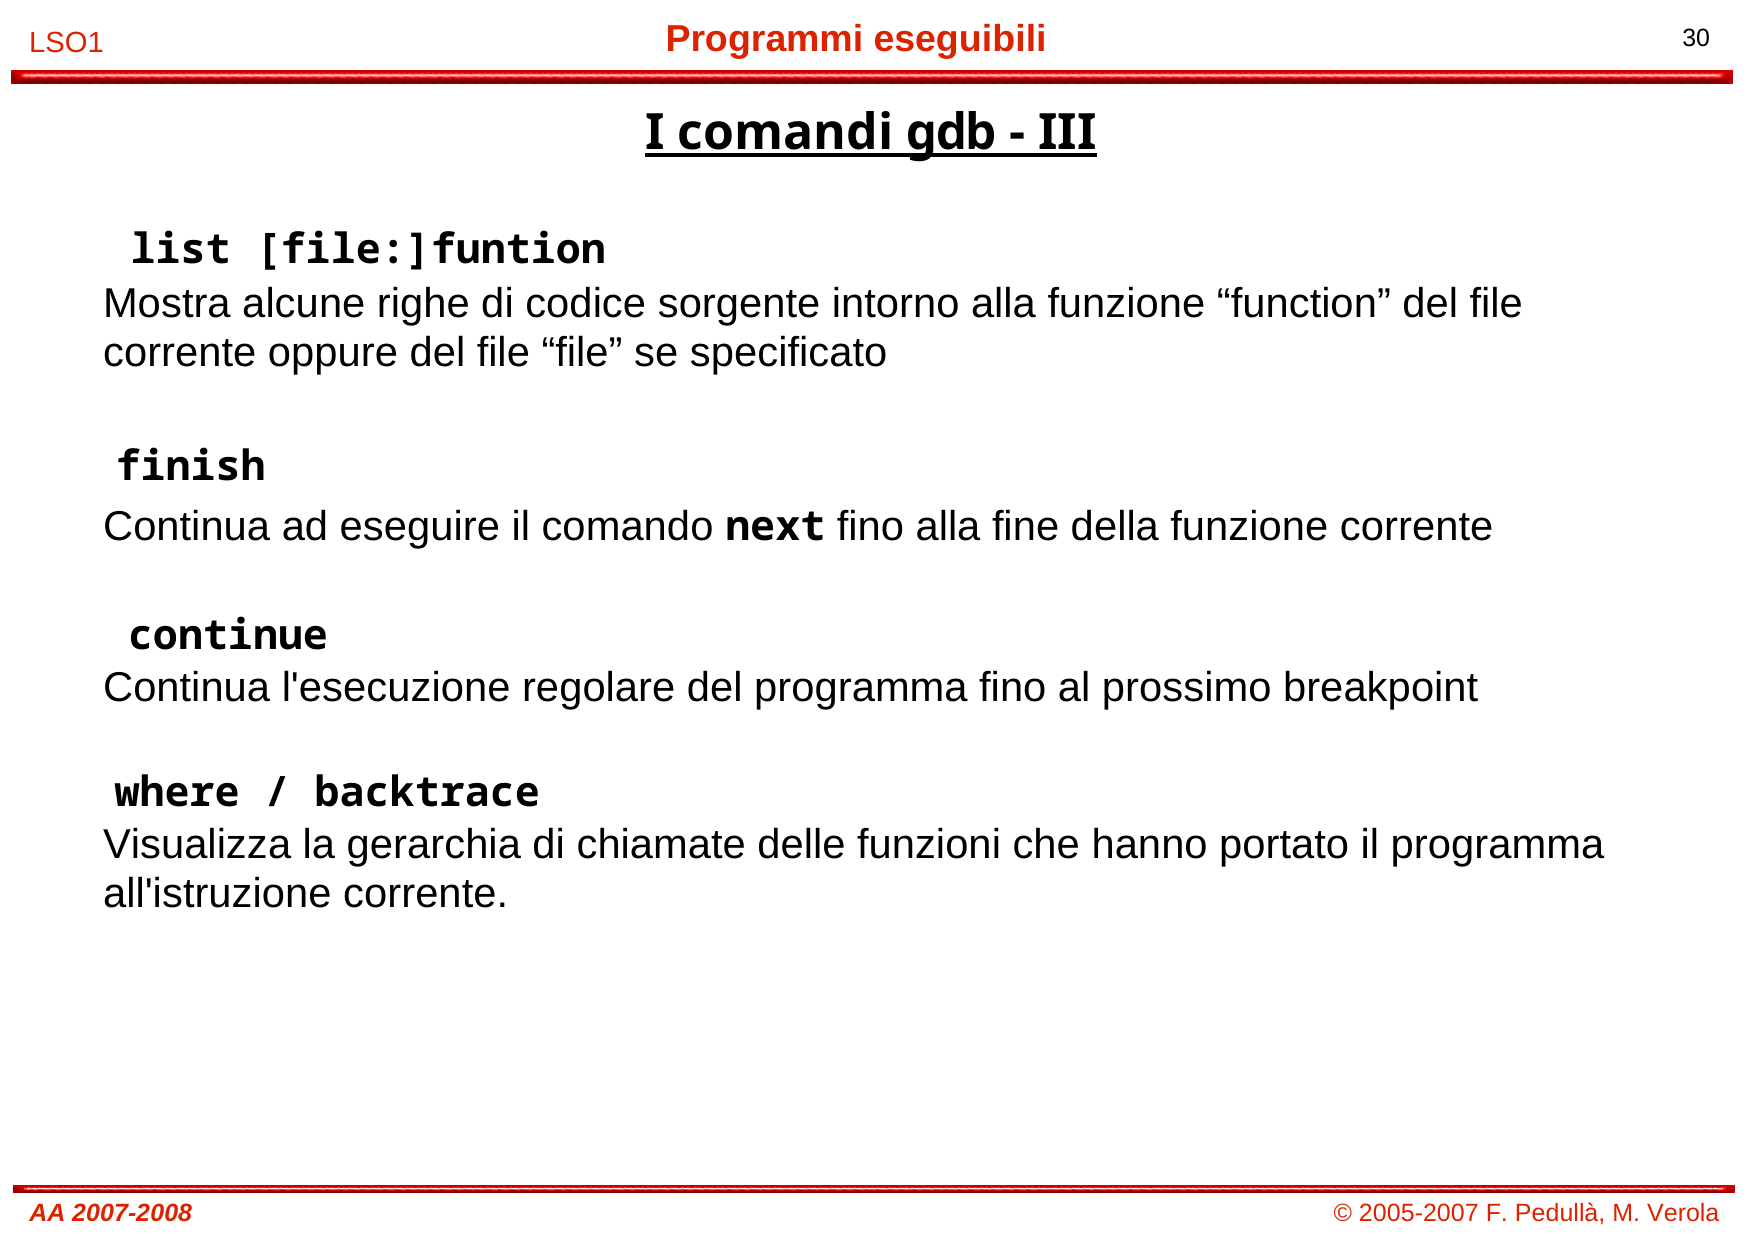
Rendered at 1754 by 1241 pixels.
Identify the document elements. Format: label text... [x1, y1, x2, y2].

picture [11, 70, 1733, 84]
picture [13, 1185, 1735, 1193]
text_box list [file:]funtion Mostra alcune righe di codice sorgente intorno alla funzione “function” del file corrente oppure del file “file” se specificato finish Continua ad eseguire il comando next fino alla fine della funzione corrente continue Continua l'esecuzione regolare del programma fino al prossimo breakpoint where / backtrace Visualizza la gerarchia di chiamate delle funzioni che hanno portato il programma all'istruzione corrente. [103, 211, 1646, 1138]
title I comandi gdb - III [383, 84, 1359, 180]
